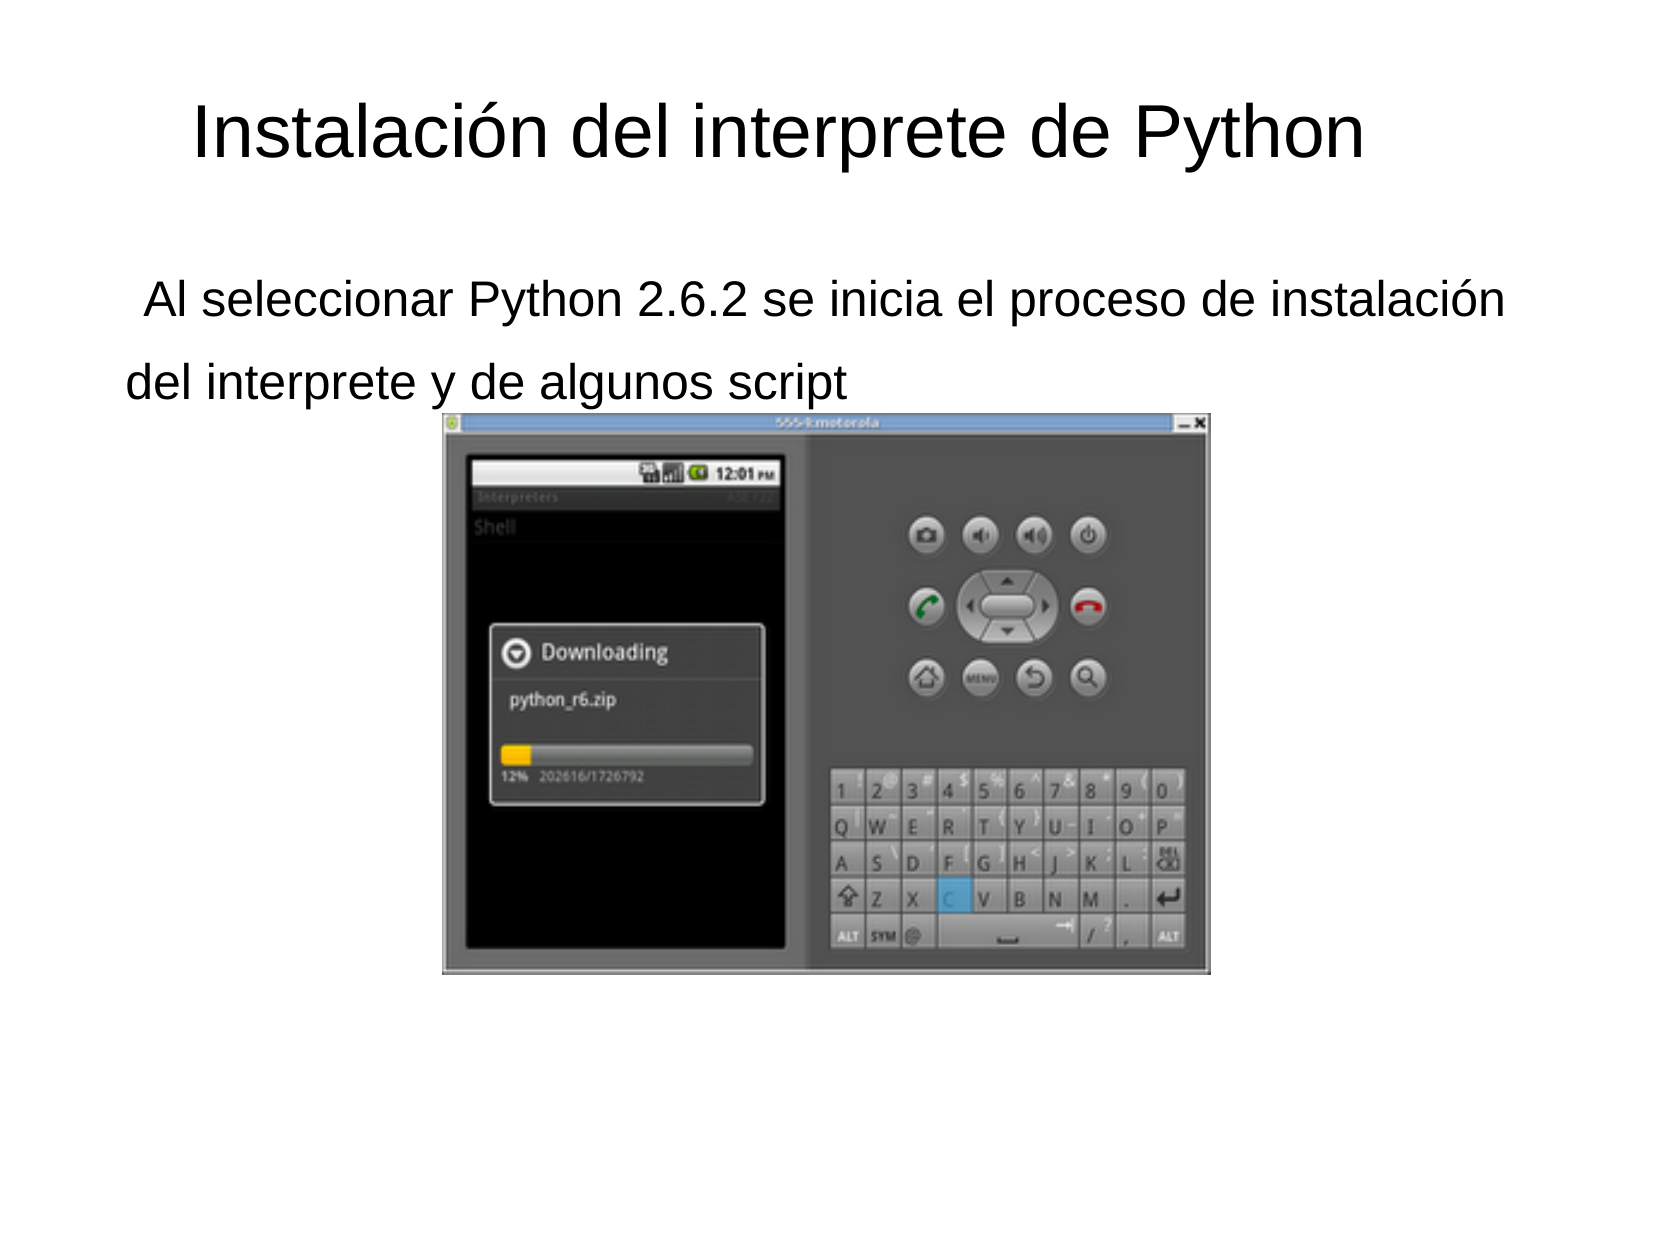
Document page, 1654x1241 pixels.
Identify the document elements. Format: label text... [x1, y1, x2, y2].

text_box Al seleccionar Python 2.6.2 se inicia el proceso de instalación del interprete y de algunos script [110, 235, 1595, 390]
text_box Instalación del interprete de Python [177, 81, 1536, 181]
picture [442, 413, 1211, 975]
